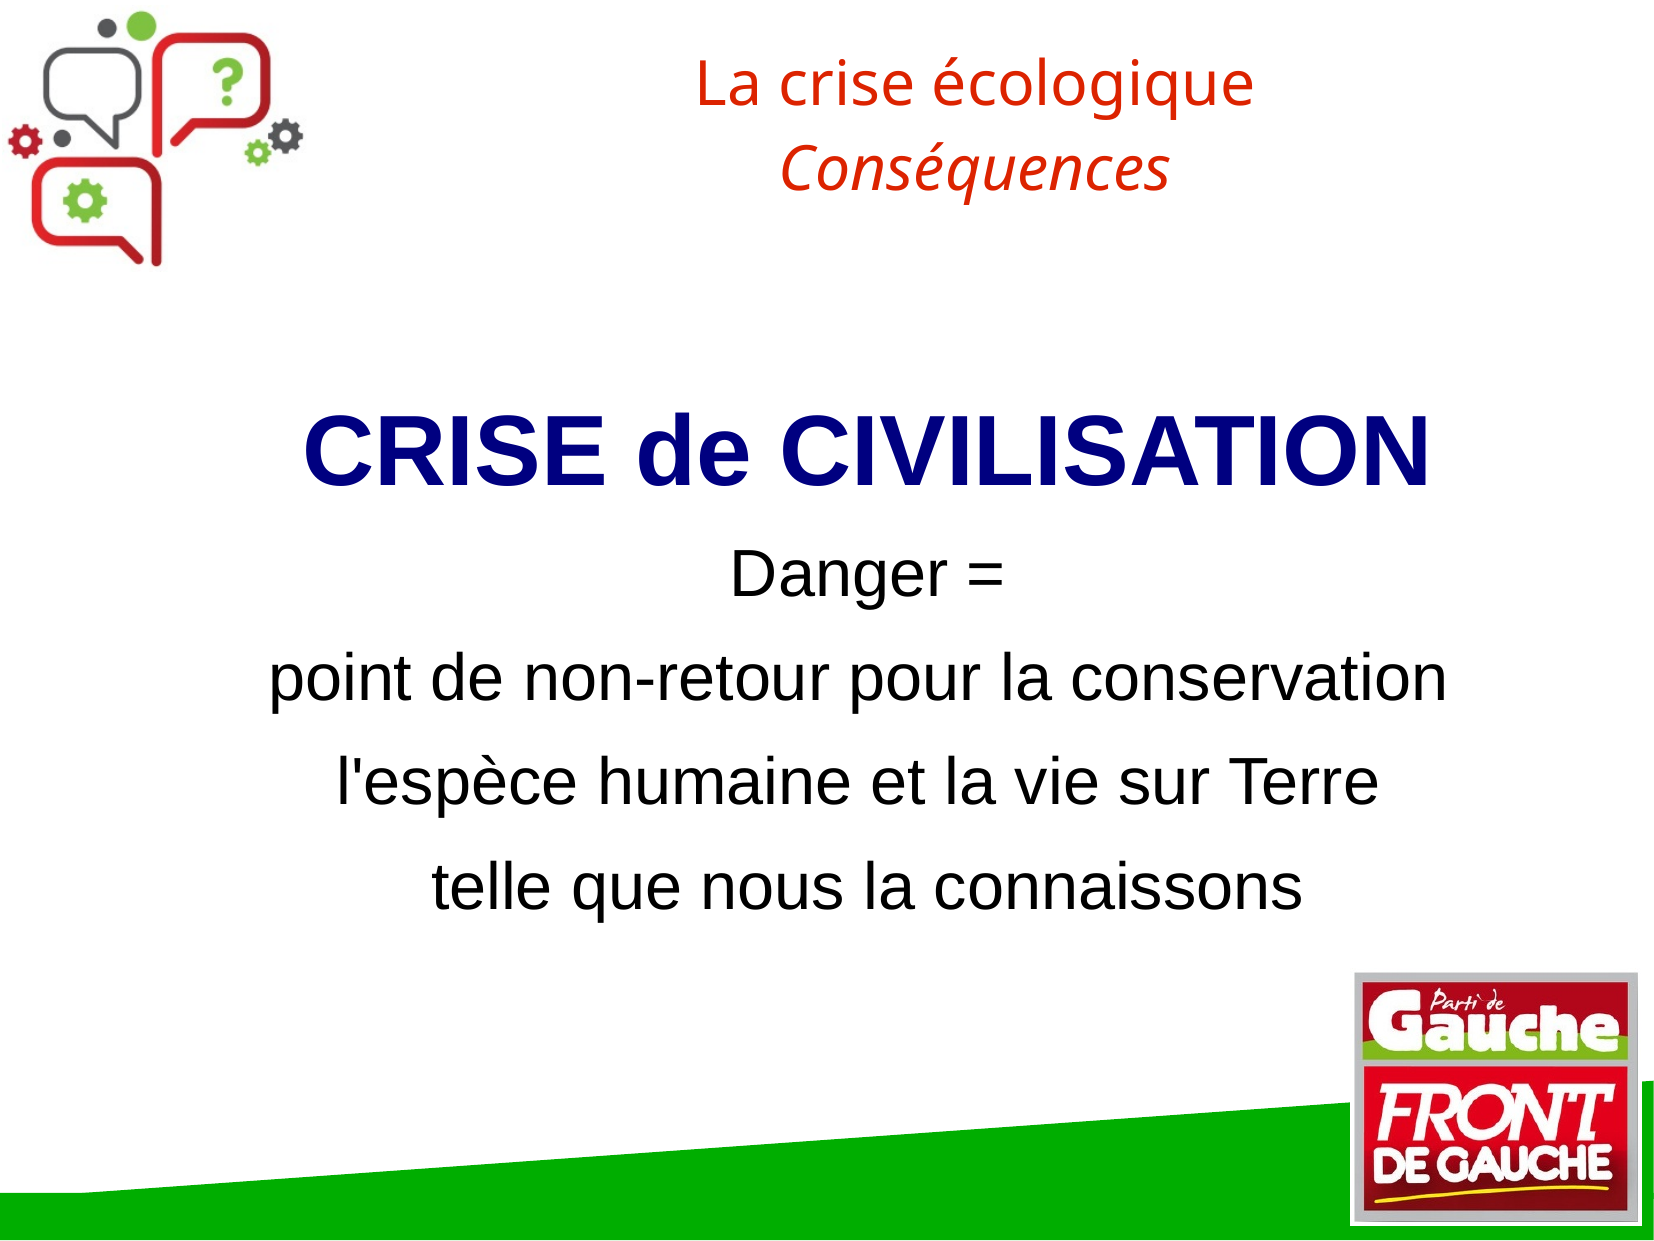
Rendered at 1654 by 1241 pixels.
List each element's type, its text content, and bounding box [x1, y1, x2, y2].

picture [1630, 968, 1642, 1226]
list CRISE de CIVILISATION Danger = point de non-retour pour la conservation l'espèce humaine et la vie sur Terre telle que nous la connaissons [35, 290, 1630, 1237]
title La crise écologique Conséquences [320, 19, 1630, 227]
picture [2, 5, 327, 272]
